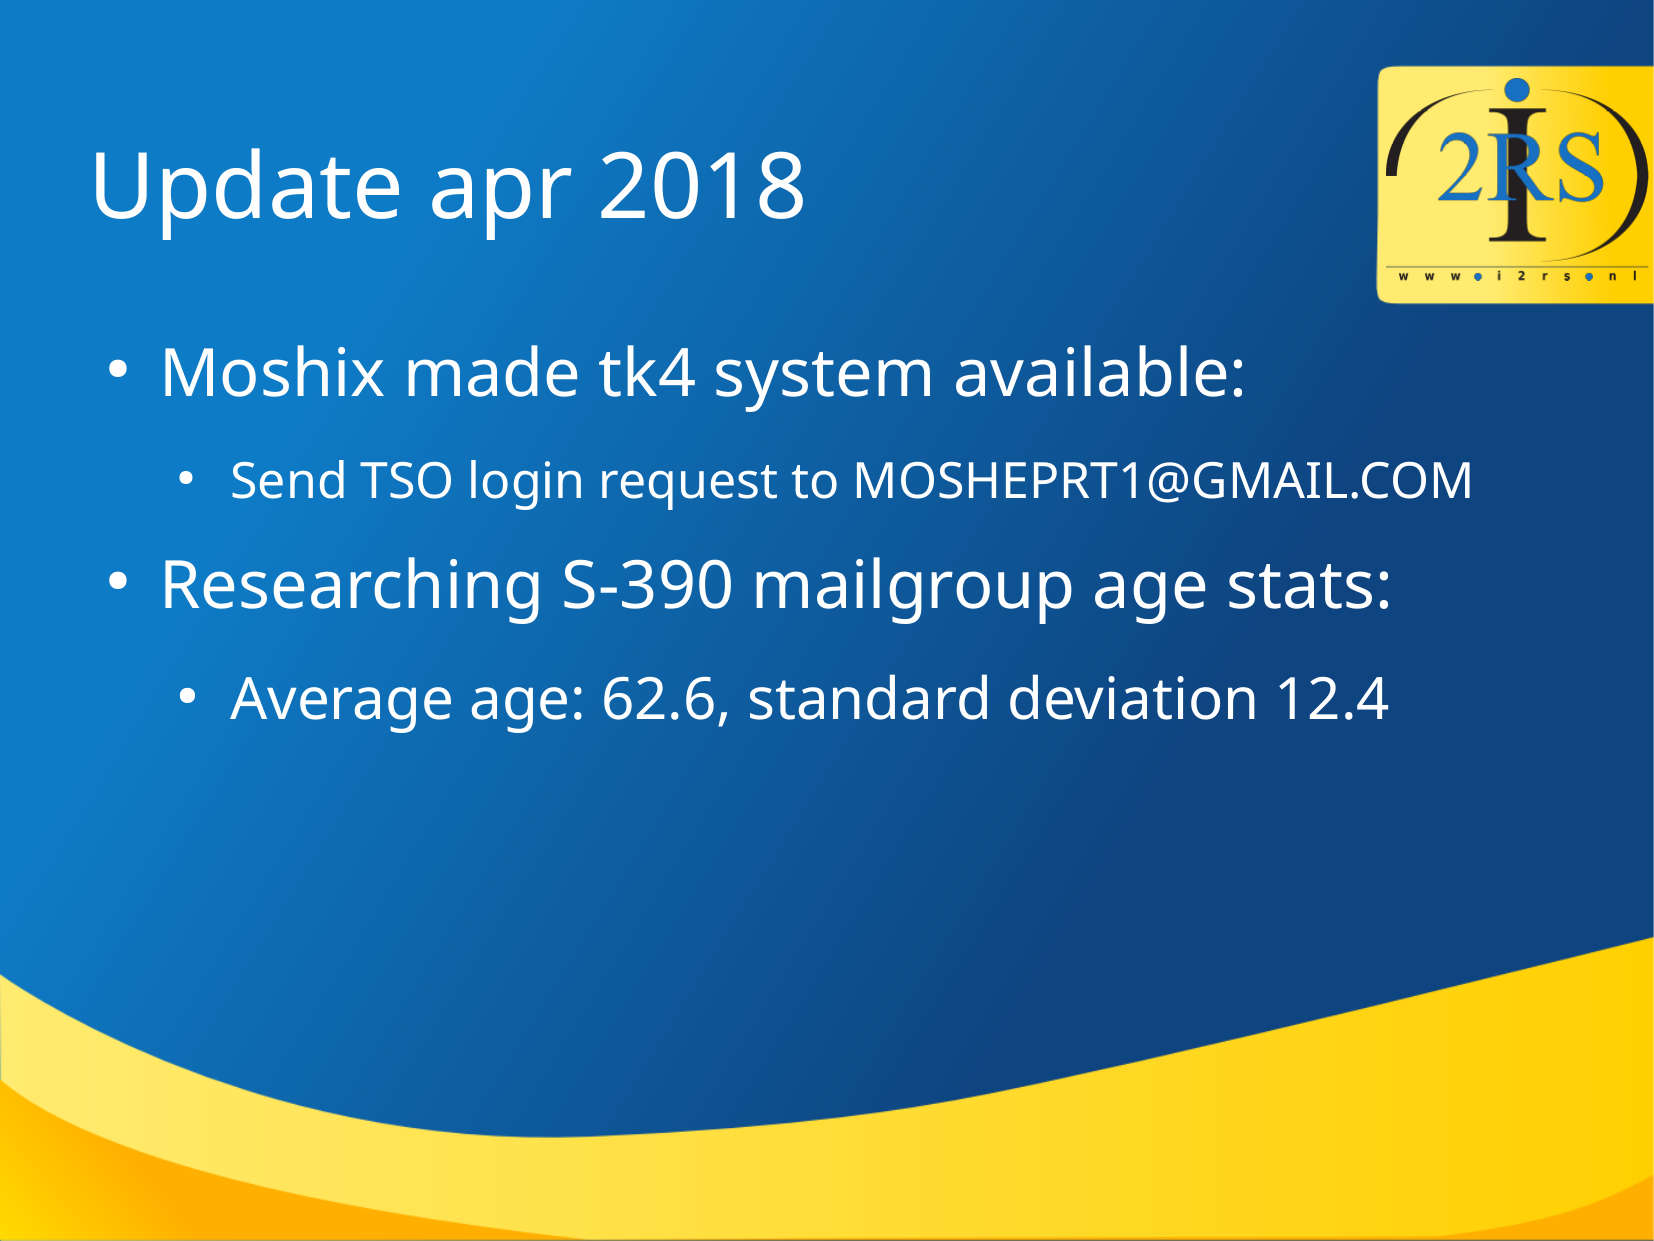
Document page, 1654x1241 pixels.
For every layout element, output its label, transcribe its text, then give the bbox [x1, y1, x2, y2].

list Moshix made tk4 system available: Send TSO login request to MOSHEPRT1@GMAIL.COM Researching S-390 mailgroup age stats: Average age: 62.6, standard deviation 12.4 [88, 324, 1565, 945]
title Update apr 2018 [88, 70, 1335, 296]
picture [0, 0, 1654, 1241]
